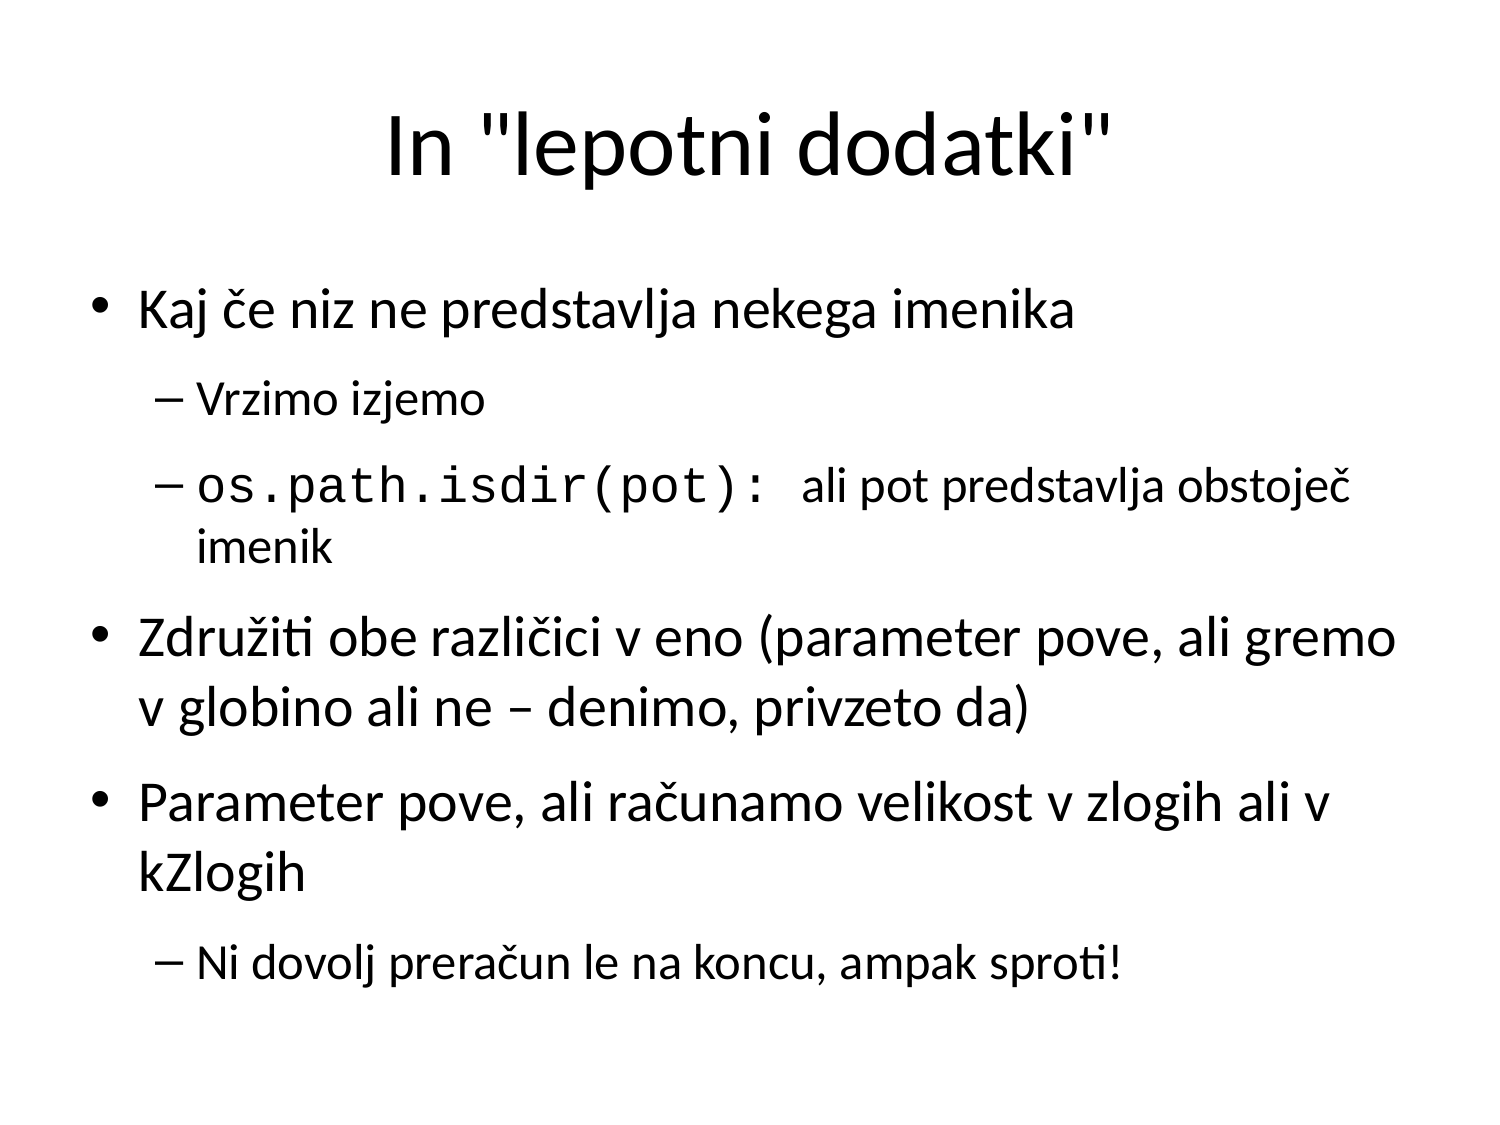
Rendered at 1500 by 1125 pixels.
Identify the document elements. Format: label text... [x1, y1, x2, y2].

list Kaj če niz ne predstavlja nekega imenika Vrzimo izjemo os.path.isdir(pot): ali pot predstavlja obstoječ imenik Združiti obe različici v eno (parameter pove, ali gremo v globino ali ne – denimo, privzeto da) Parameter pove, ali računamo velikost v zlogih ali v kZlogih Ni dovolj preračun le na koncu, ampak sproti! [75, 262, 1425, 1005]
title In "lepotni dodatki" [75, 45, 1425, 233]
